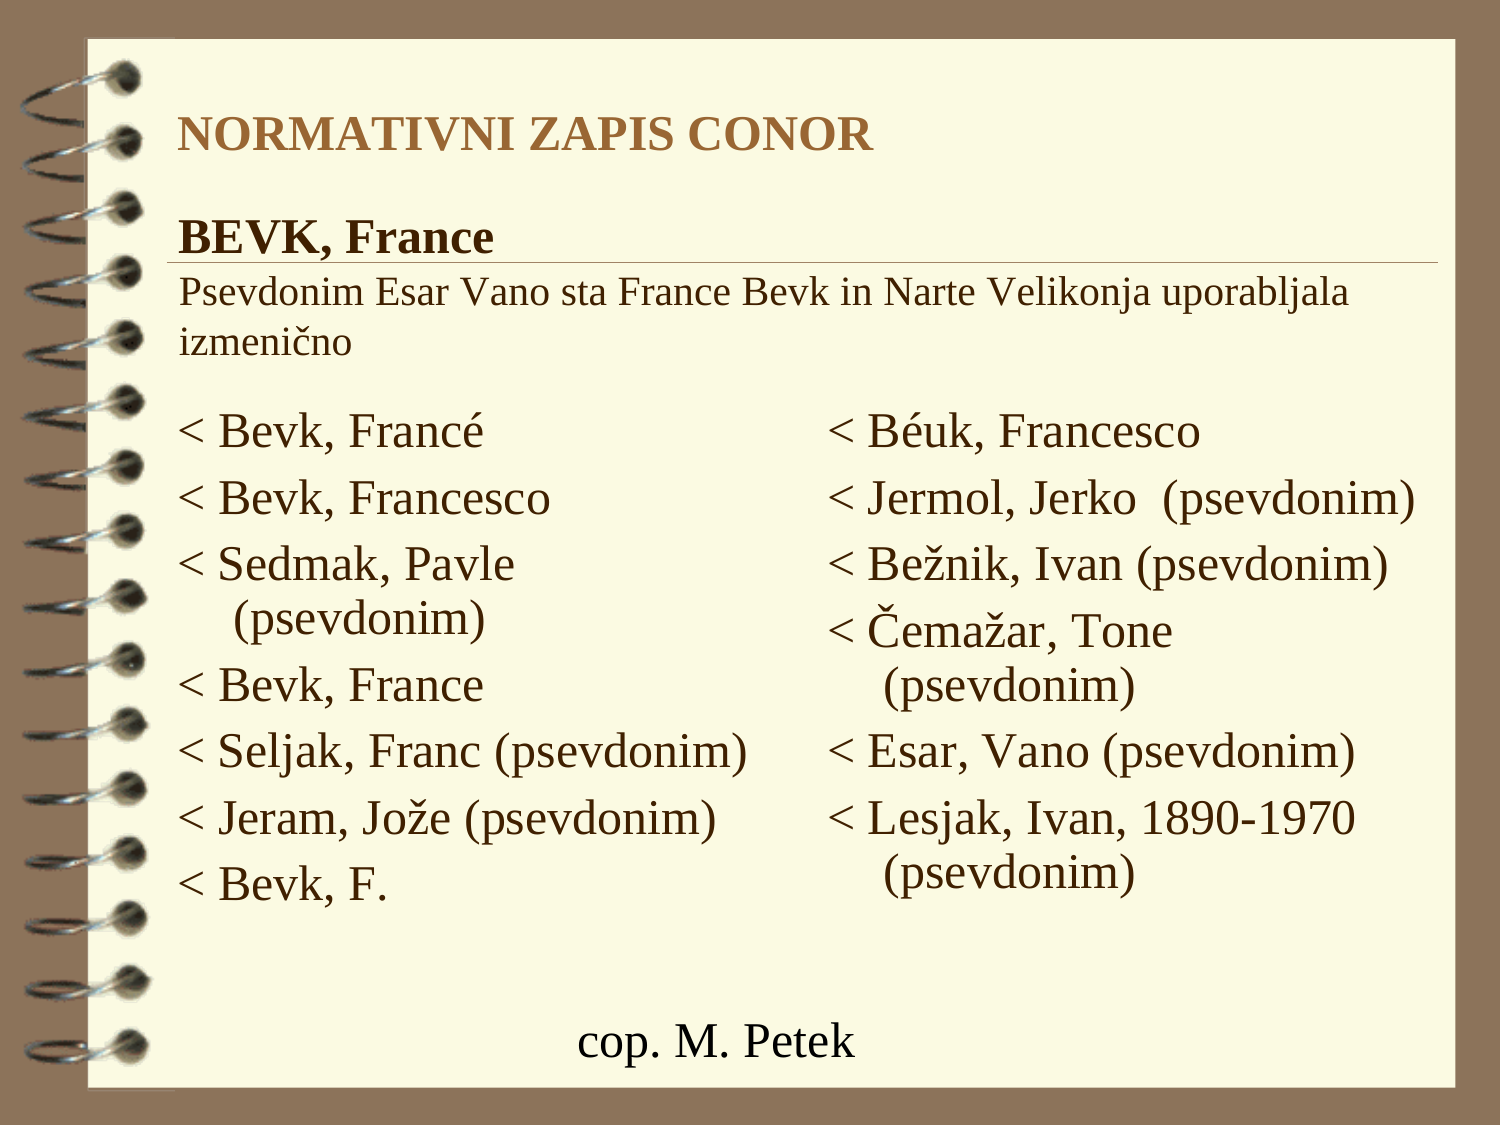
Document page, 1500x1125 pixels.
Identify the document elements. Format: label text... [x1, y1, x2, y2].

list < Béuk, Francesco < Jermol, Jerko (psevdonim) < Bežnik, Ivan (psevdonim) < Čemažar, Tone (psevdonim) < Esar, Vano (psevdonim) < Lesjak, Ivan, 1890-1970 (psevdonim) [812, 397, 1447, 1125]
text_box BEVK, France Psevdonim Esar Vano sta France Bevk in Narte Velikonja uporabljala izmenično [164, 196, 1447, 372]
title NORMATIVNI ZAPIS CONOR [162, 31, 1500, 351]
list < Bevk, Francé < Bevk, Francesco < Sedmak, Pavle (psevdonim) < Bevk, France < Seljak, Franc (psevdonim) < Jeram, Jože (psevdonim) < Bevk, F. [162, 397, 788, 1035]
picture [0, 0, 175, 1125]
